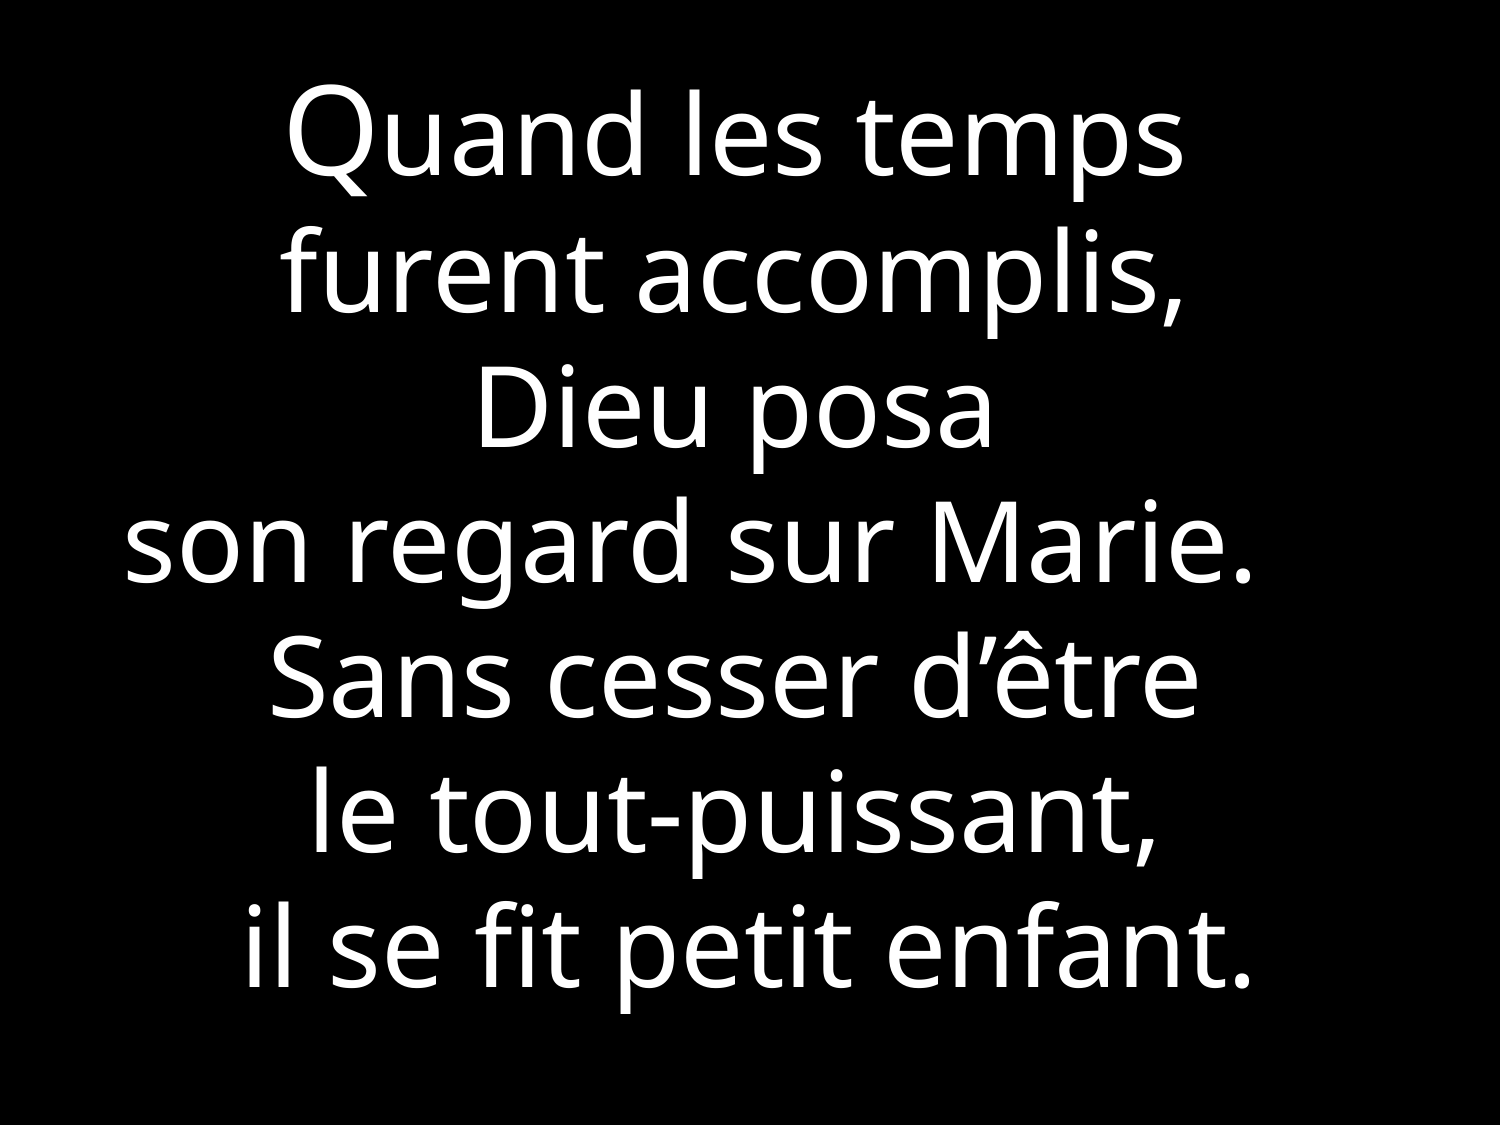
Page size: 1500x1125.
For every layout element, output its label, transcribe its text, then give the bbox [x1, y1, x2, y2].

list Quand les temps furent accomplis, Dieu posa son regard sur Marie. Sans cesser d’être le tout-puissant, il se fit petit enfant. [0, 42, 1500, 1125]
